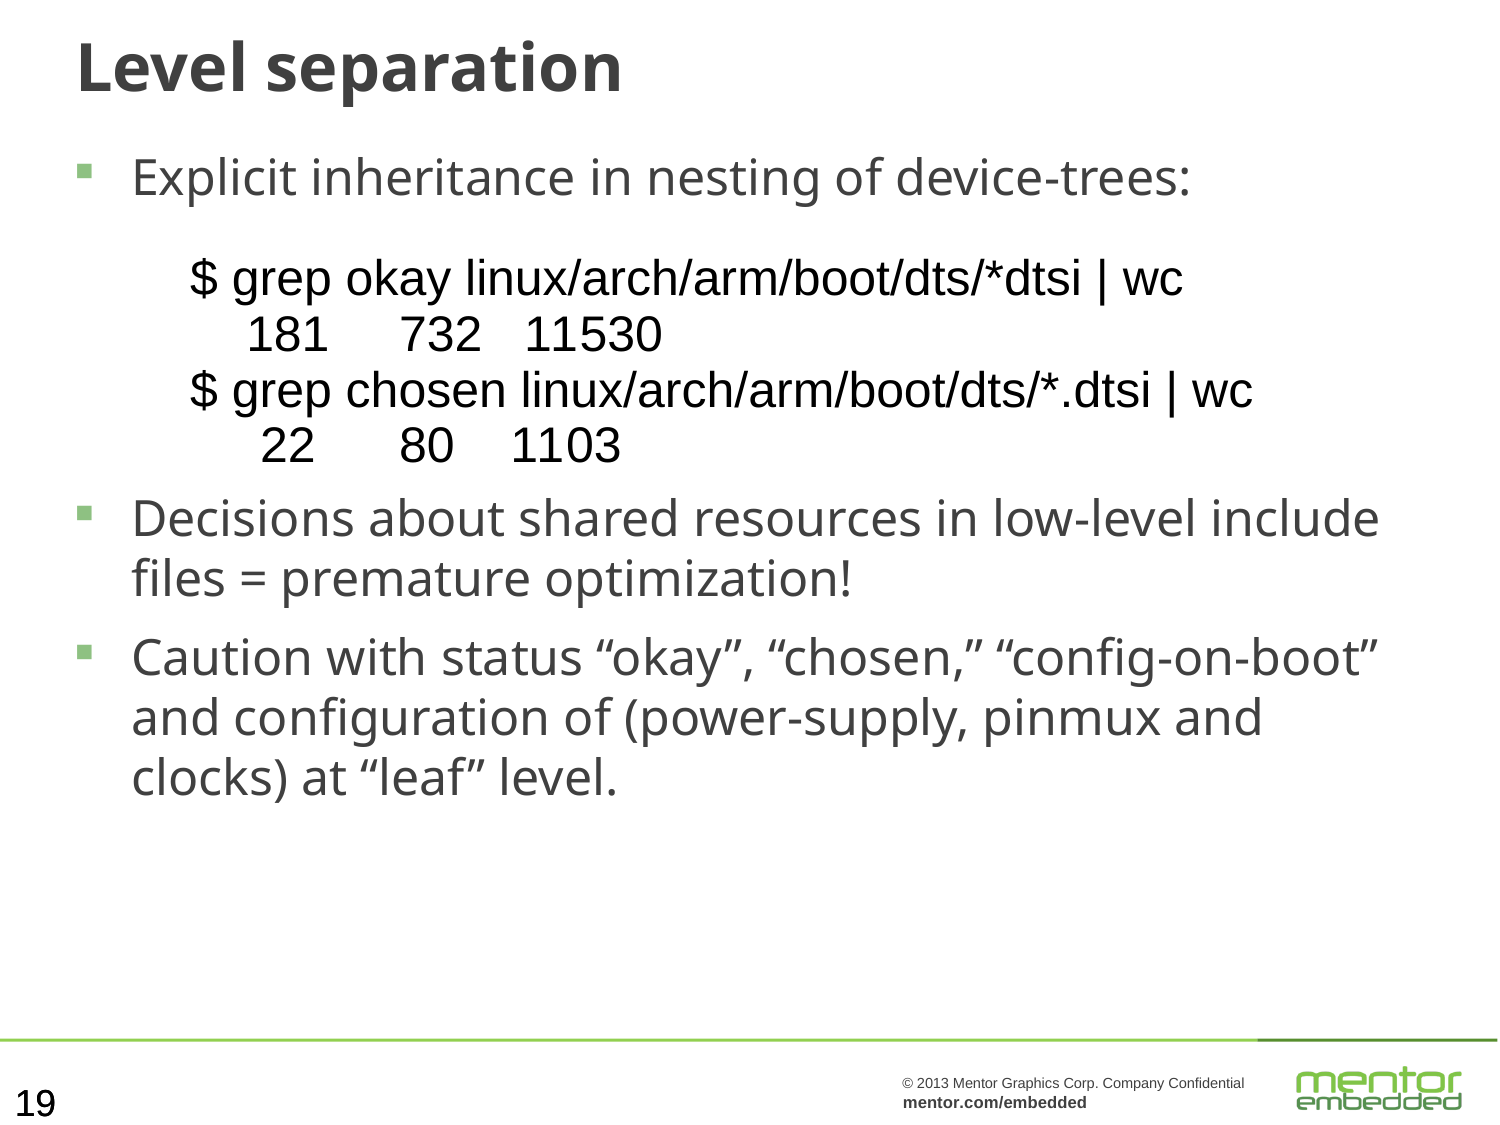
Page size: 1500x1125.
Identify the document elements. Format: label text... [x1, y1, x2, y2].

title Level separation [0, 0, 1500, 113]
list Explicit inheritance in nesting of device-trees: Decisions about shared resources in low-level include files = premature optimization! Caution with status “okay”, “chosen,” “config-on-boot” and configuration of (power-supply, pinmux and clocks) at “leaf” level. [0, 137, 1500, 1025]
text_box $ grep okay linux/arch/arm/boot/dts/*dtsi | wc 181 732 11530 $ grep chosen linux/arch/arm/boot/dts/*.dtsi | wc 22 80 1103 [175, 240, 1270, 496]
picture [1292, 1062, 1464, 1114]
